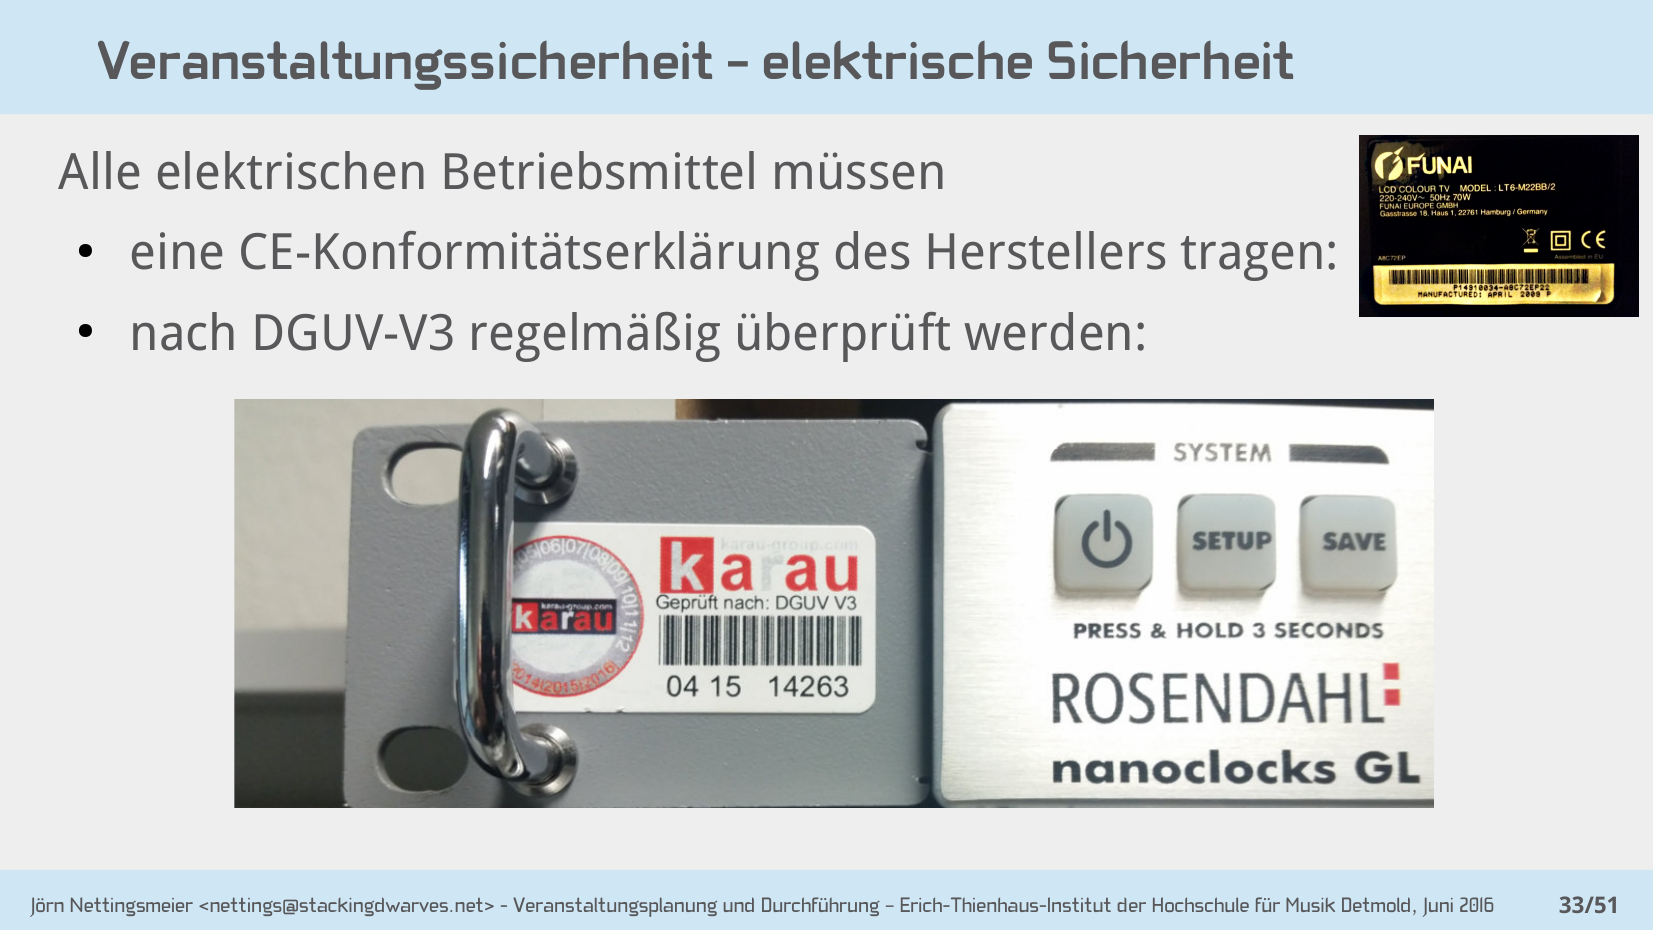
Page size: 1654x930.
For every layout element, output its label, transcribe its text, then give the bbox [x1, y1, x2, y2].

picture [1359, 135, 1639, 317]
title Veranstaltungssicherheit – elektrische Sicherheit [97, 0, 1537, 137]
picture [234, 399, 1434, 808]
list Alle elektrischen Betriebsmittel müssen eine CE-Konformitätserklärung des Herstellers tragen: nach DGUV-V3 regelmäßig überprüft werden: [58, 142, 1576, 876]
